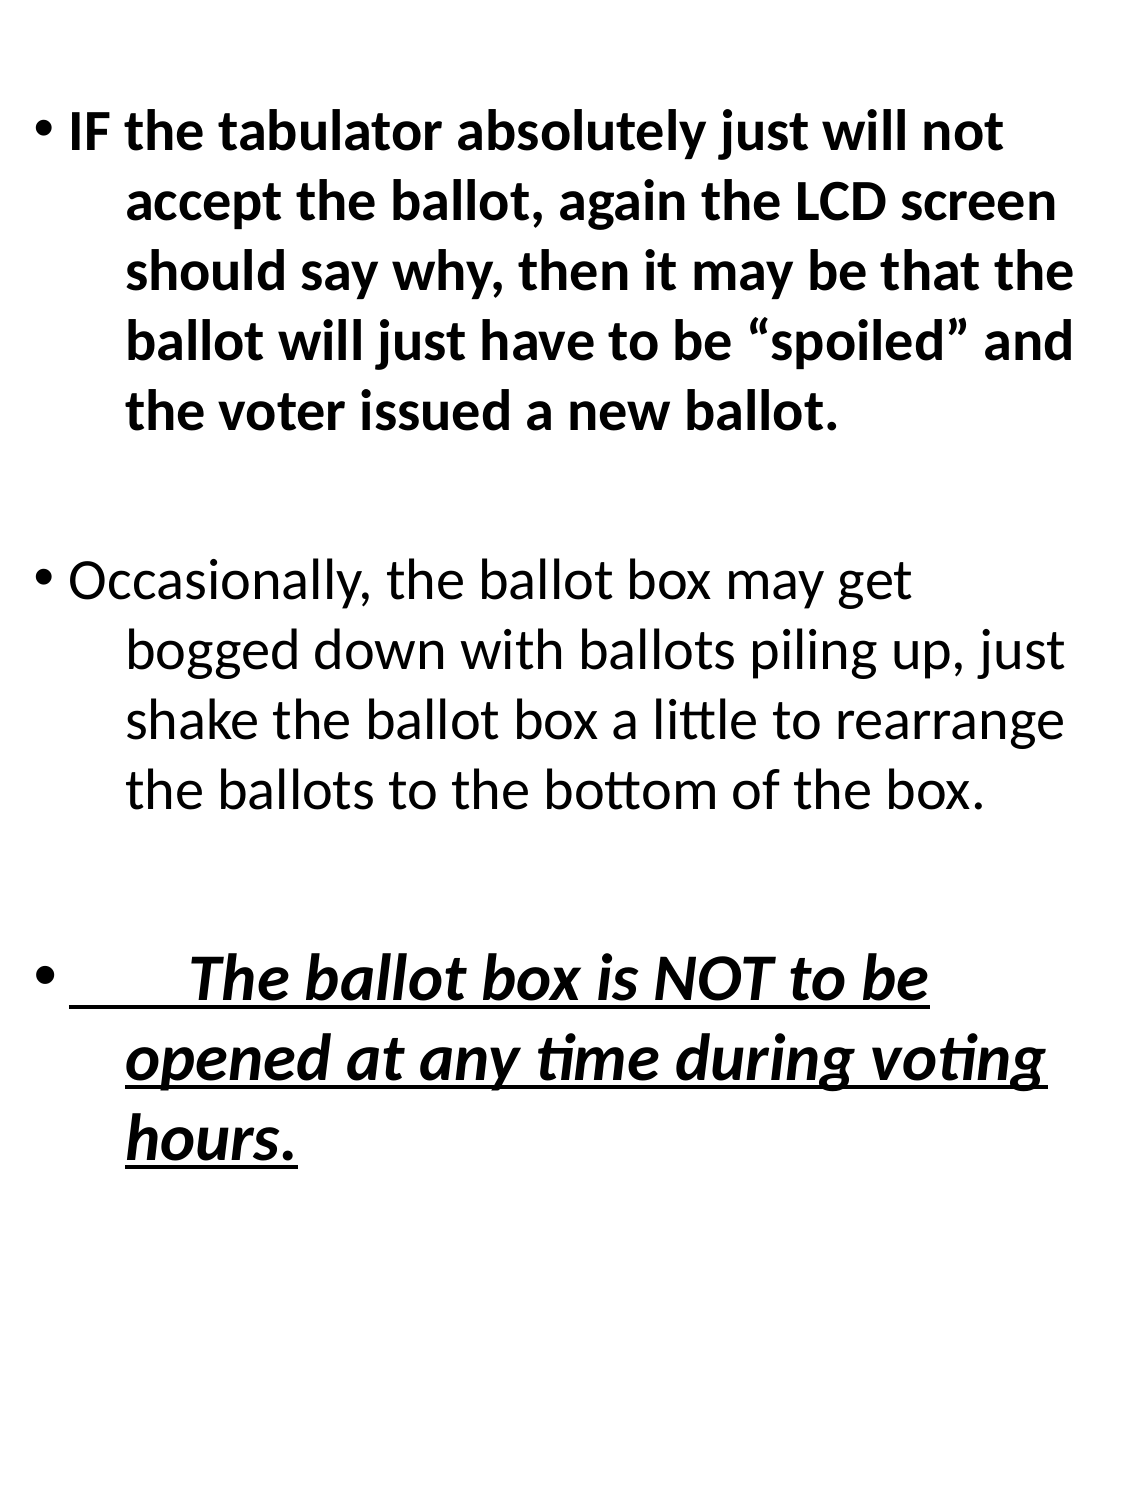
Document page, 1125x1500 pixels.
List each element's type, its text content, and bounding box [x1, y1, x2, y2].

text_box IF the tabulator absolutely just will not accept the ballot, again the LCD screen should say why, then it may be that the ballot will just have to be “spoiled” and the voter issued a new ballot. Occasionally, the ballot box may get bogged down with ballots piling up, just shake the ballot box a little to rearrange the ballots to the bottom of the box. The ballot box is NOT to be opened at any time during voting hours. [18, 0, 1107, 1334]
